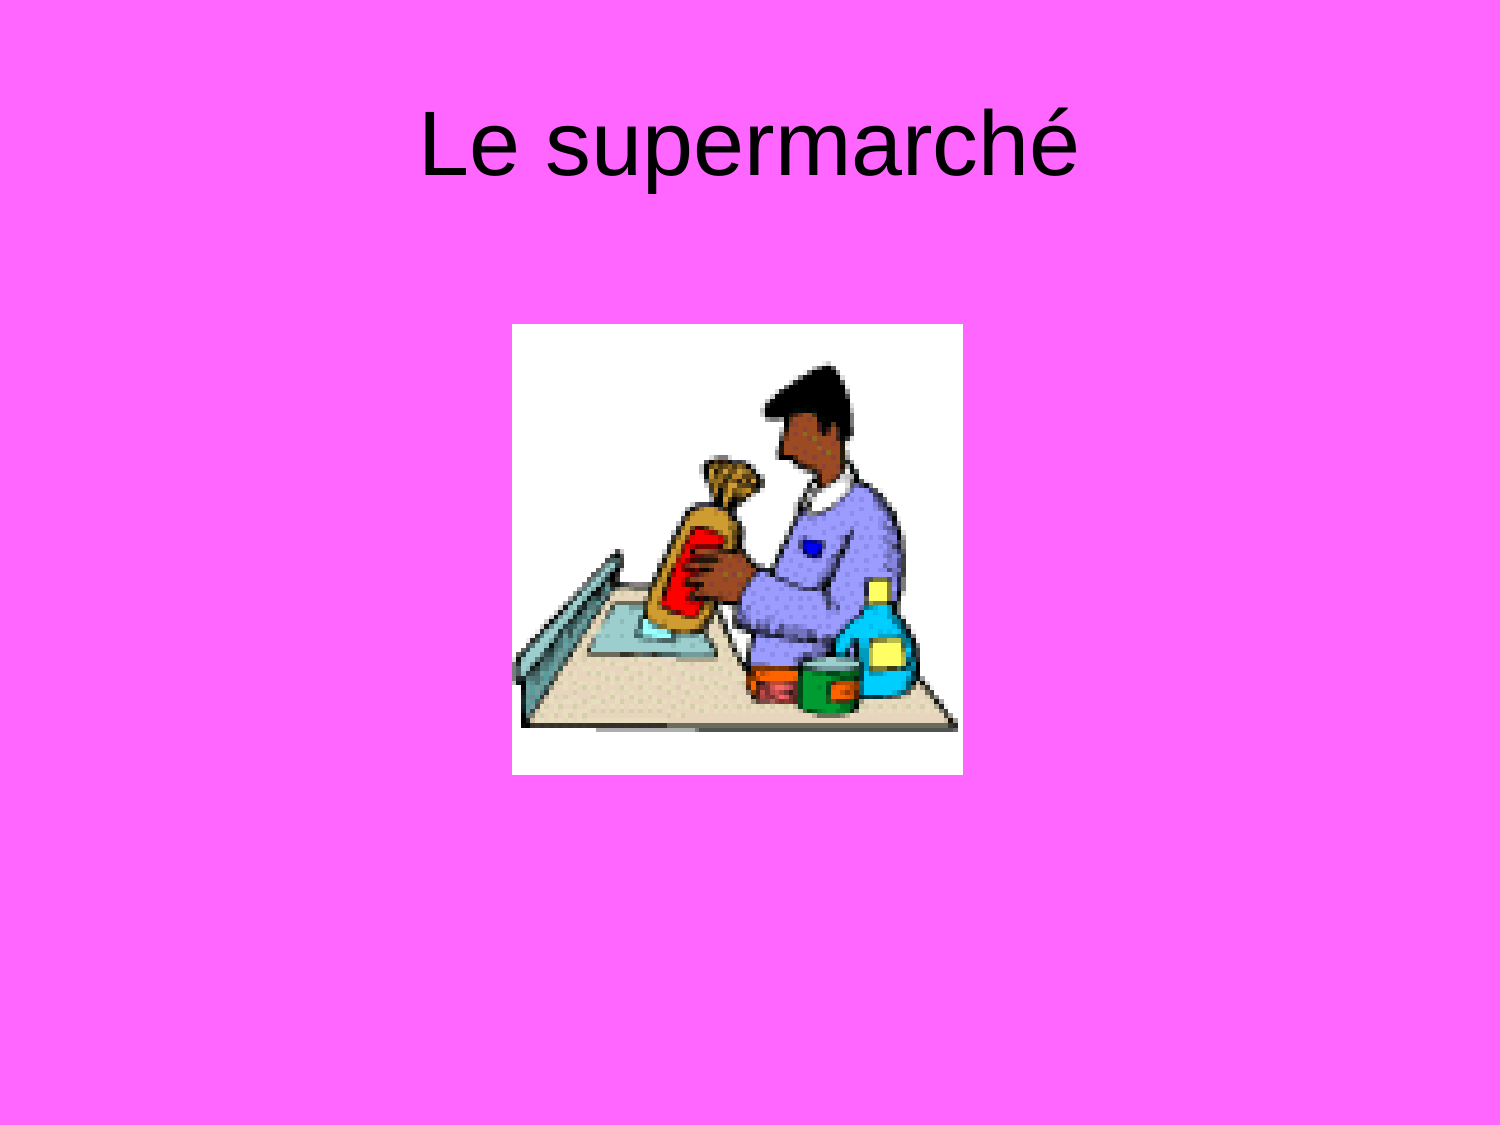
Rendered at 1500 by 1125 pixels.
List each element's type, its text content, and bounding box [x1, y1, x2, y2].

picture [512, 324, 963, 775]
title Le supermarché [75, 45, 1426, 233]
